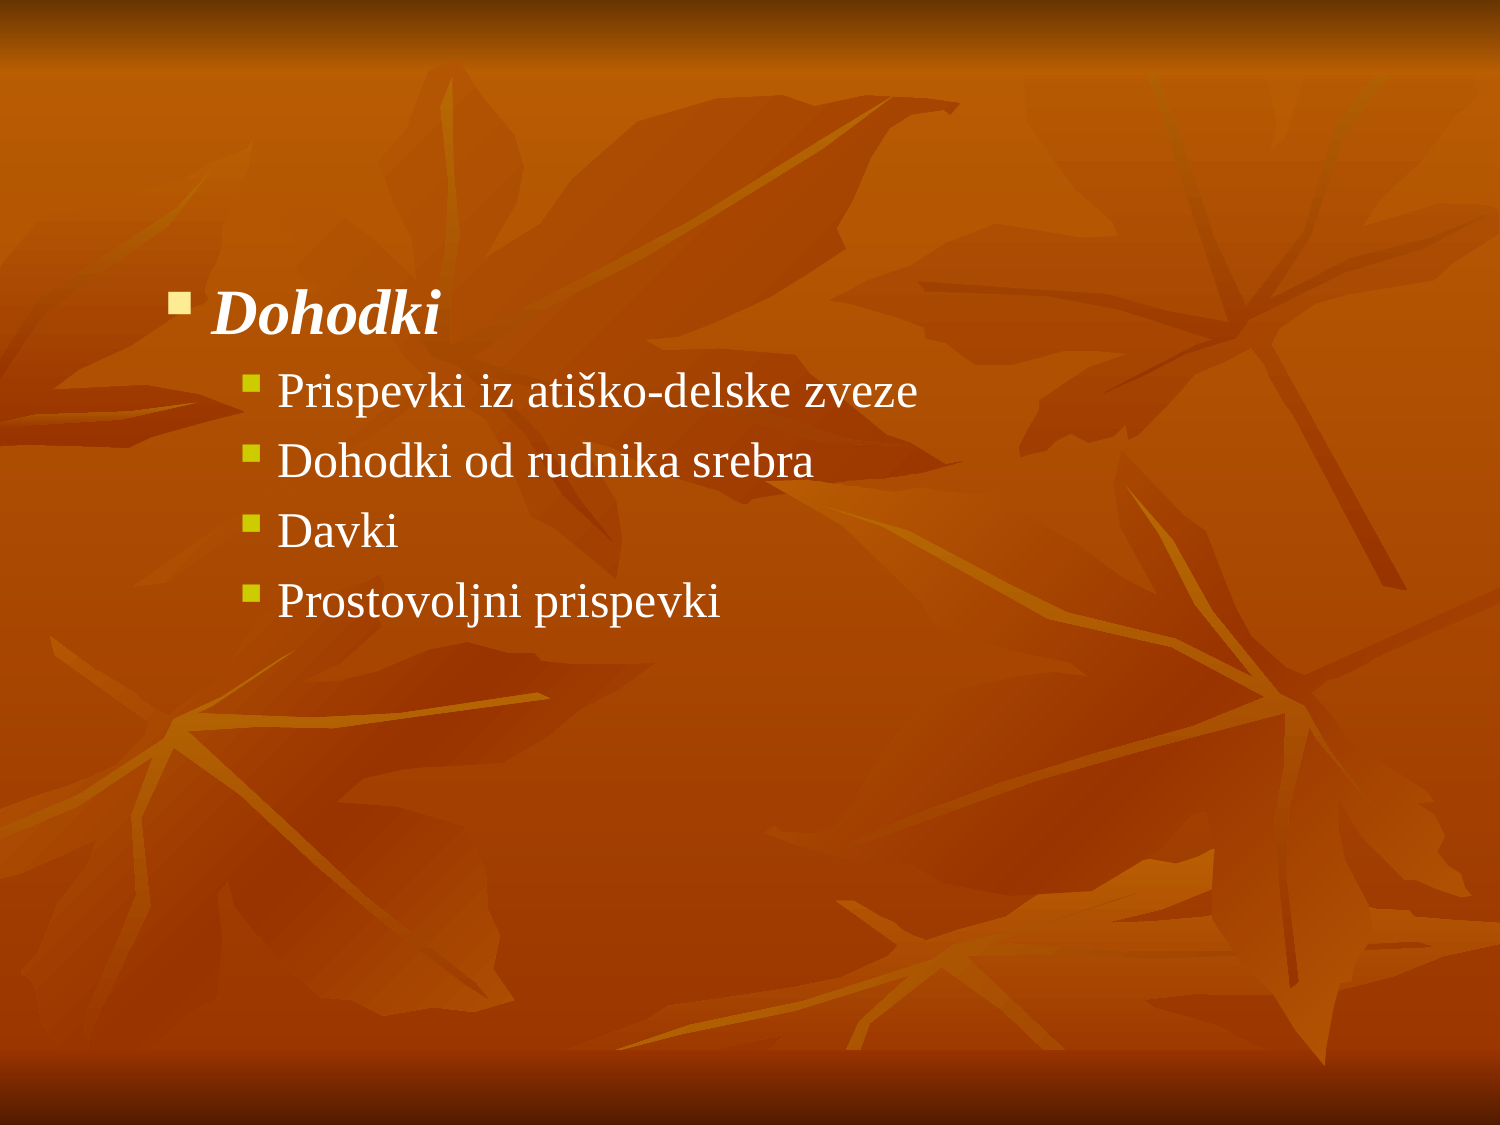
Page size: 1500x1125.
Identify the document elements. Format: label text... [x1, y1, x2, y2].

list Dohodki Prispevki iz atiško-delske zveze Dohodki od rudnika srebra Davki Prostovoljni prispevki [75, 262, 1425, 1006]
